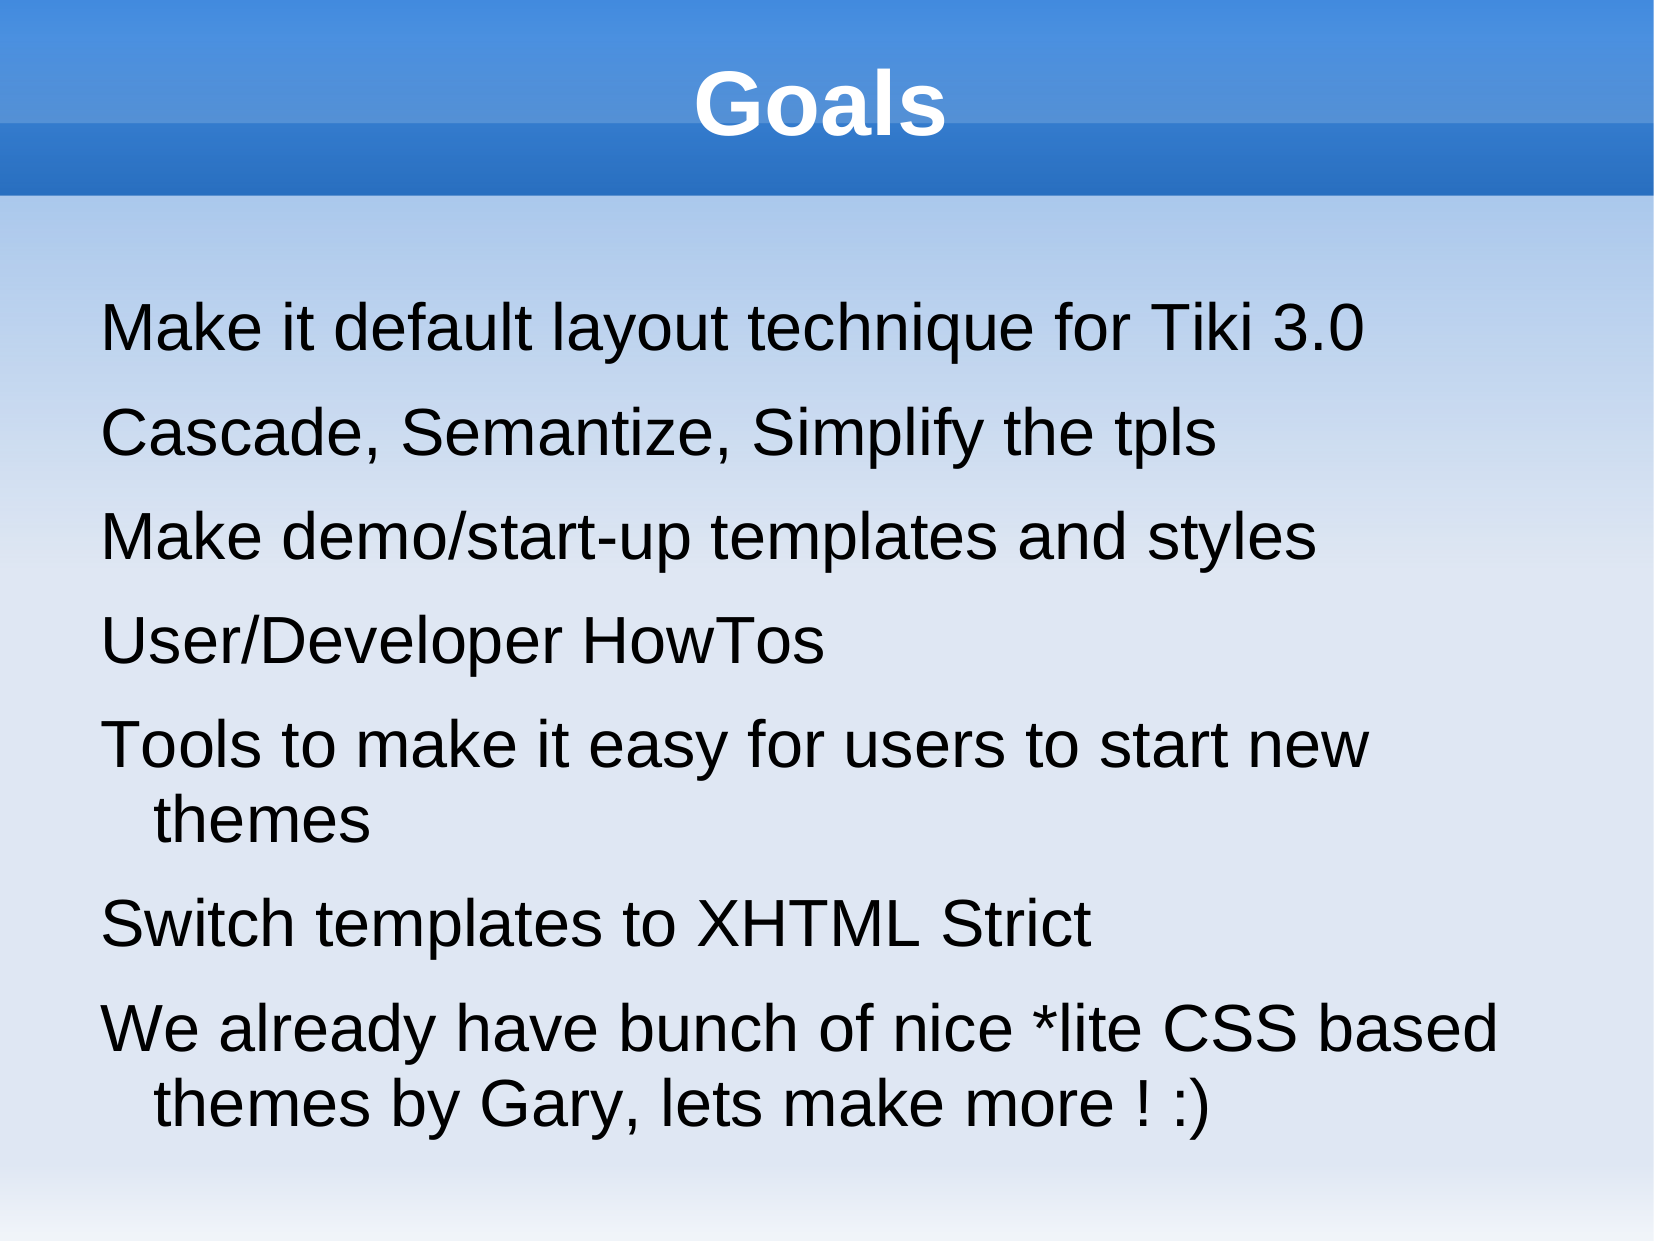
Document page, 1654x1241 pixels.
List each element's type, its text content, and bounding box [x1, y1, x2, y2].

picture [0, 0, 1654, 1241]
list Make it default layout technique for Tiki 3.0 Cascade, Semantize, Simplify the tpls Make demo/start-up templates and styles User/Developer HowTos Tools to make it easy for users to start new themes Switch templates to XHTML Strict We already have bunch of nice *lite CSS based themes by Gary, lets make more ! :) [82, 290, 1571, 1141]
title Goals [76, 7, 1565, 200]
